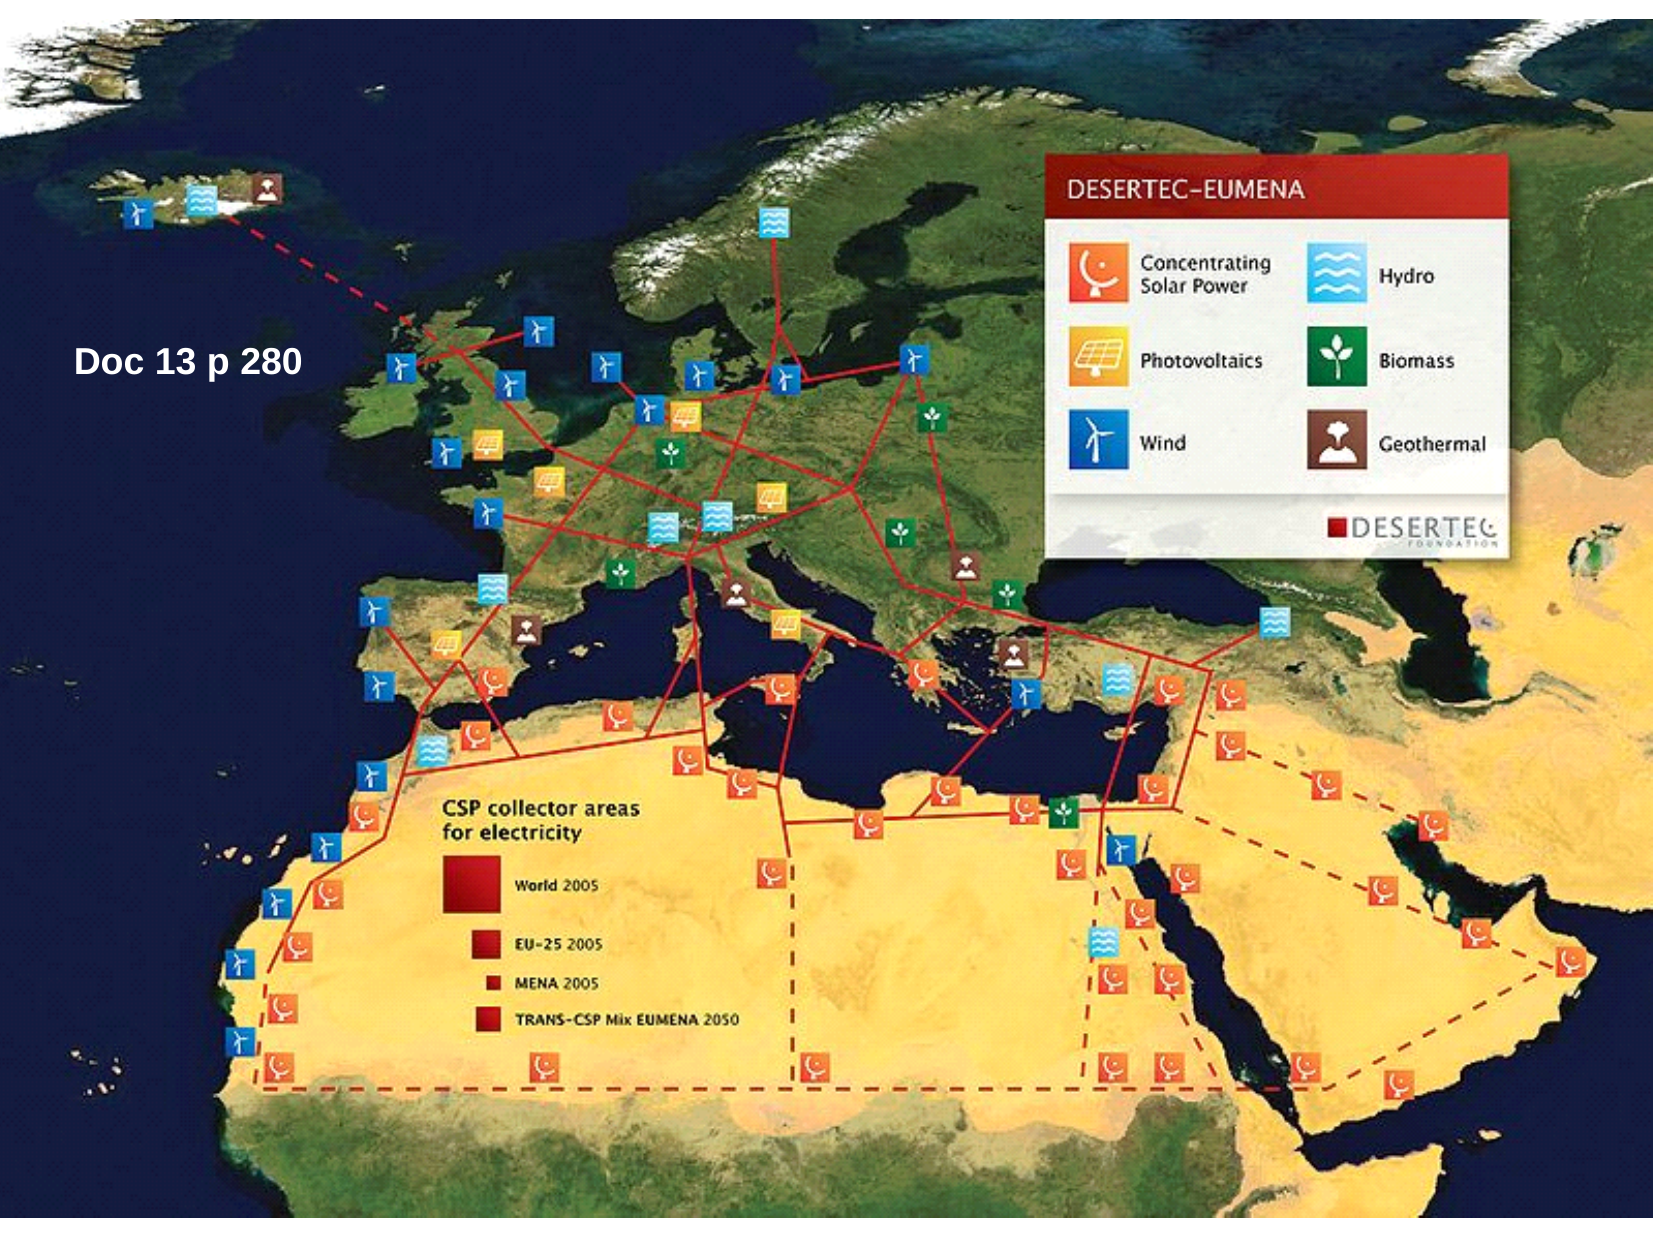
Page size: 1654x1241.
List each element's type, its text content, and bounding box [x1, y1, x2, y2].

text_box Doc 13 p 280 [59, 332, 318, 391]
picture [0, 19, 1653, 1218]
